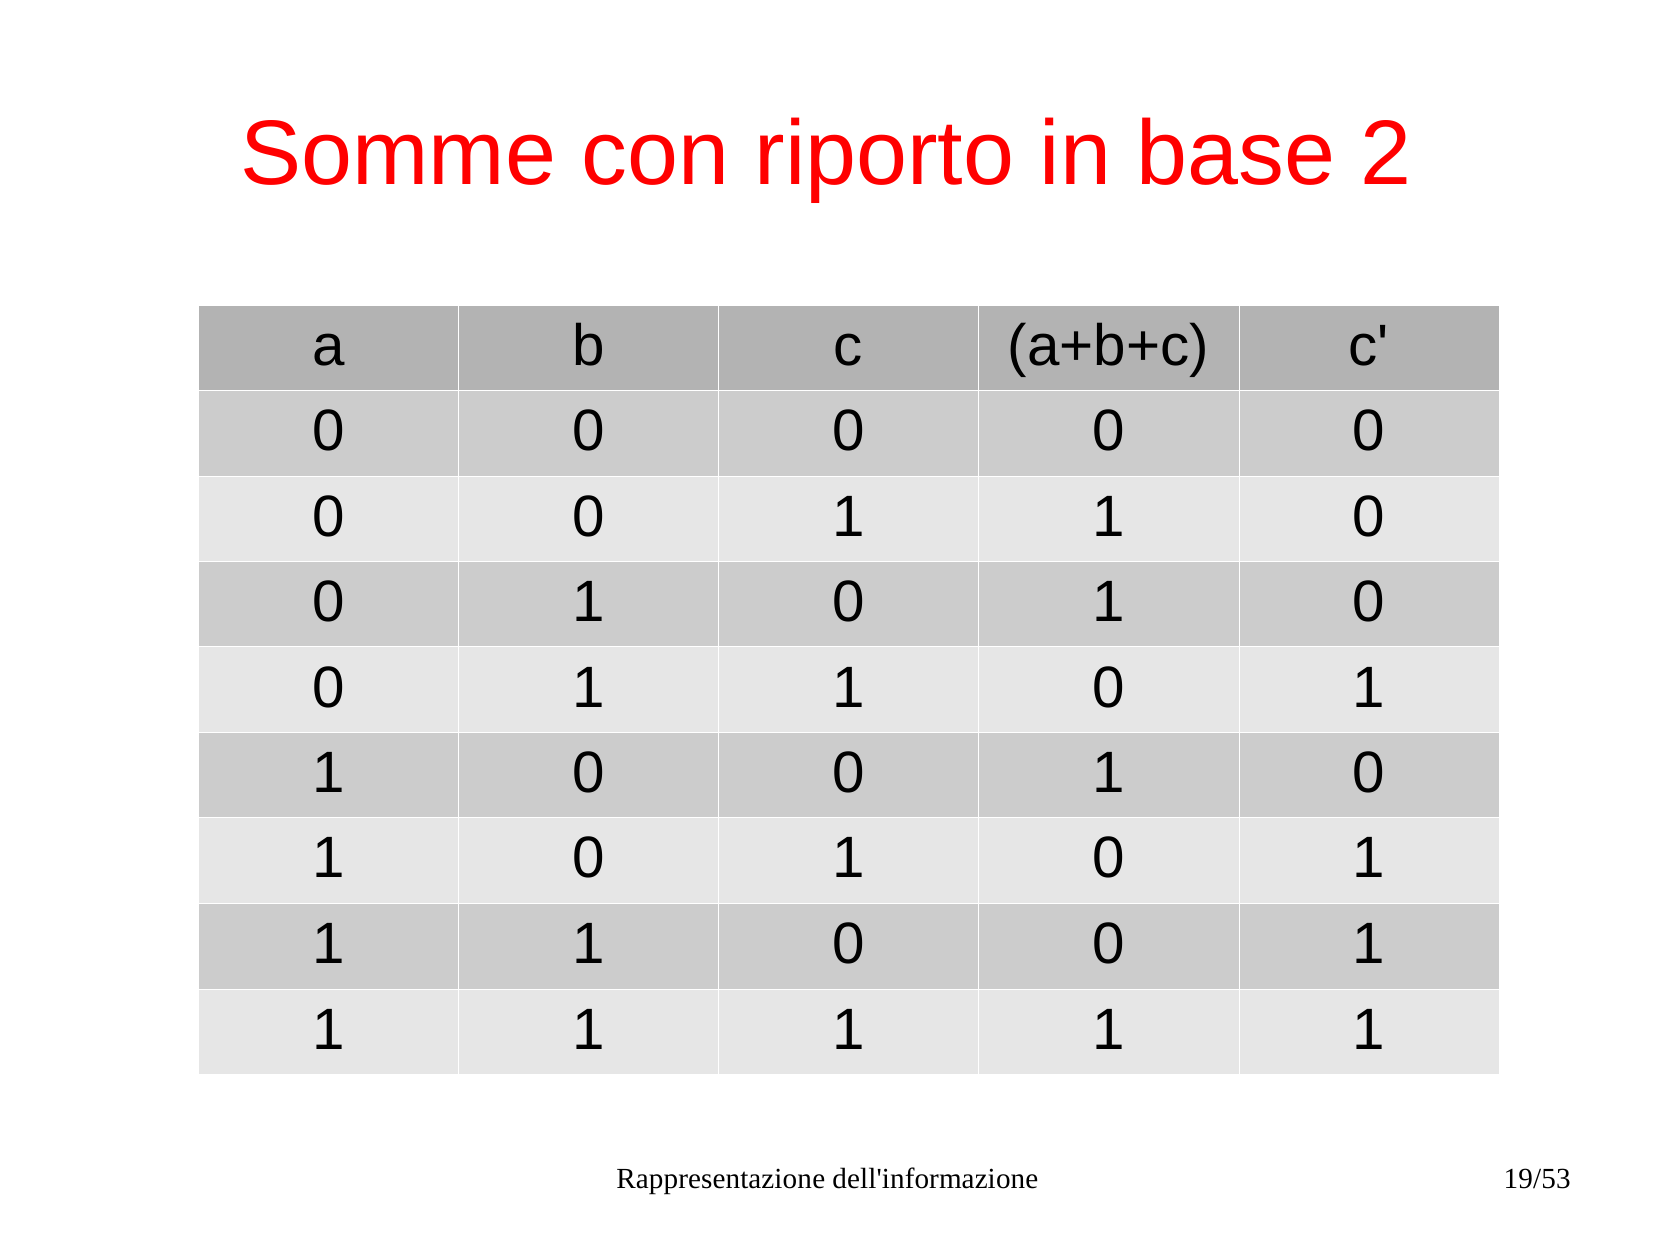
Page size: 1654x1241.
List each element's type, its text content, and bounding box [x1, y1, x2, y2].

table_cell 0 [719, 391, 978, 476]
table_cell 1 [199, 733, 458, 817]
table_cell 0 [199, 647, 458, 732]
table_cell 1 [199, 904, 458, 989]
table_cell 1 [719, 477, 978, 561]
table_cell 0 [199, 562, 458, 646]
table_cell 1 [459, 647, 718, 732]
table_cell 1 [459, 904, 718, 989]
table_cell 0 [719, 733, 978, 817]
table_cell 1 [1240, 647, 1499, 732]
table_cell 0 [979, 904, 1239, 989]
table_cell 1 [1240, 990, 1499, 1074]
table_cell 0 [979, 818, 1239, 903]
table_header (a+b+c) [979, 306, 1239, 390]
title Somme con riporto in base 2 [82, 49, 1571, 257]
table_header c [719, 306, 978, 390]
table_cell 0 [199, 391, 458, 476]
table_cell 1 [979, 733, 1239, 817]
table_cell 0 [979, 647, 1239, 732]
table_cell 0 [1240, 477, 1499, 561]
table_cell 1 [1240, 904, 1499, 989]
table_header a [199, 306, 458, 390]
table_cell 0 [719, 562, 978, 646]
table_cell 1 [1240, 818, 1499, 903]
table_cell 1 [979, 562, 1239, 646]
table_cell 1 [719, 990, 978, 1074]
table_cell 0 [199, 477, 458, 561]
table_cell 1 [719, 647, 978, 732]
table_cell 0 [459, 733, 718, 817]
table_cell 1 [199, 818, 458, 903]
table_cell 1 [459, 562, 718, 646]
table_cell 0 [459, 477, 718, 561]
table_cell 0 [1240, 562, 1499, 646]
table_cell 1 [979, 990, 1239, 1074]
table_cell 0 [459, 391, 718, 476]
table_cell 1 [459, 990, 718, 1074]
table_cell 1 [199, 990, 458, 1074]
table_cell 0 [1240, 391, 1499, 476]
table_header c' [1240, 306, 1499, 390]
table_cell 0 [719, 904, 978, 989]
table_cell 0 [1240, 733, 1499, 817]
table_cell 0 [459, 818, 718, 903]
table_cell 1 [979, 477, 1239, 561]
table_header b [459, 306, 718, 390]
table_cell 0 [979, 391, 1239, 476]
table_cell 1 [719, 818, 978, 903]
